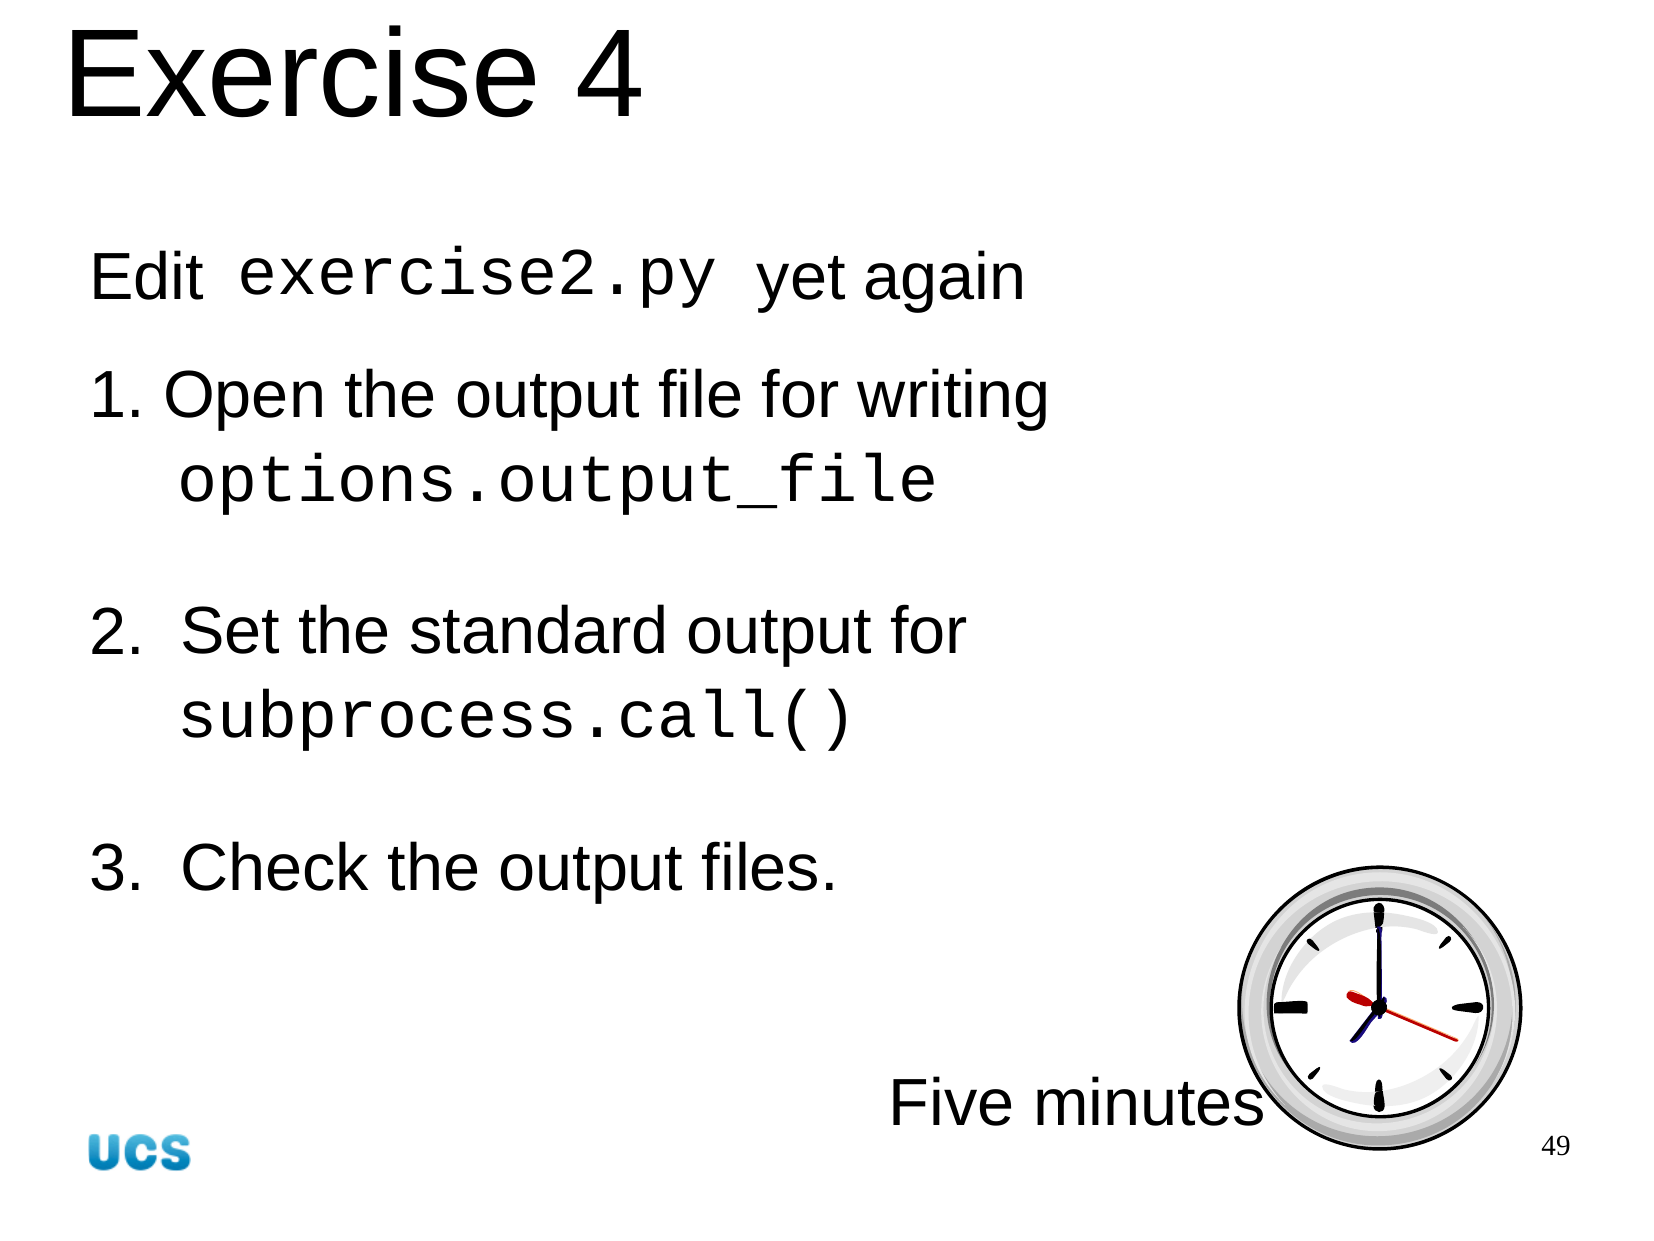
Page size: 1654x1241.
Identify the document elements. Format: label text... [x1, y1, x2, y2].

text_box 3. [86, 827, 149, 908]
text_box options.output_file [175, 443, 942, 525]
text_box Five minutes [885, 1062, 1271, 1143]
text_box exercise2.py [234, 236, 721, 318]
text_box Set the standard output for [177, 590, 975, 672]
text_box 2. [86, 590, 149, 672]
text_box Check the output files. [177, 826, 845, 908]
text_box subprocess.call() [175, 679, 862, 761]
text_box Edit [86, 236, 208, 318]
picture [1237, 865, 1556, 1163]
text_box 1. Open the output file for writing [86, 354, 1058, 436]
text_box Exercise 4 [59, 0, 650, 146]
text_box yet again [753, 236, 1032, 318]
picture [88, 1133, 191, 1172]
